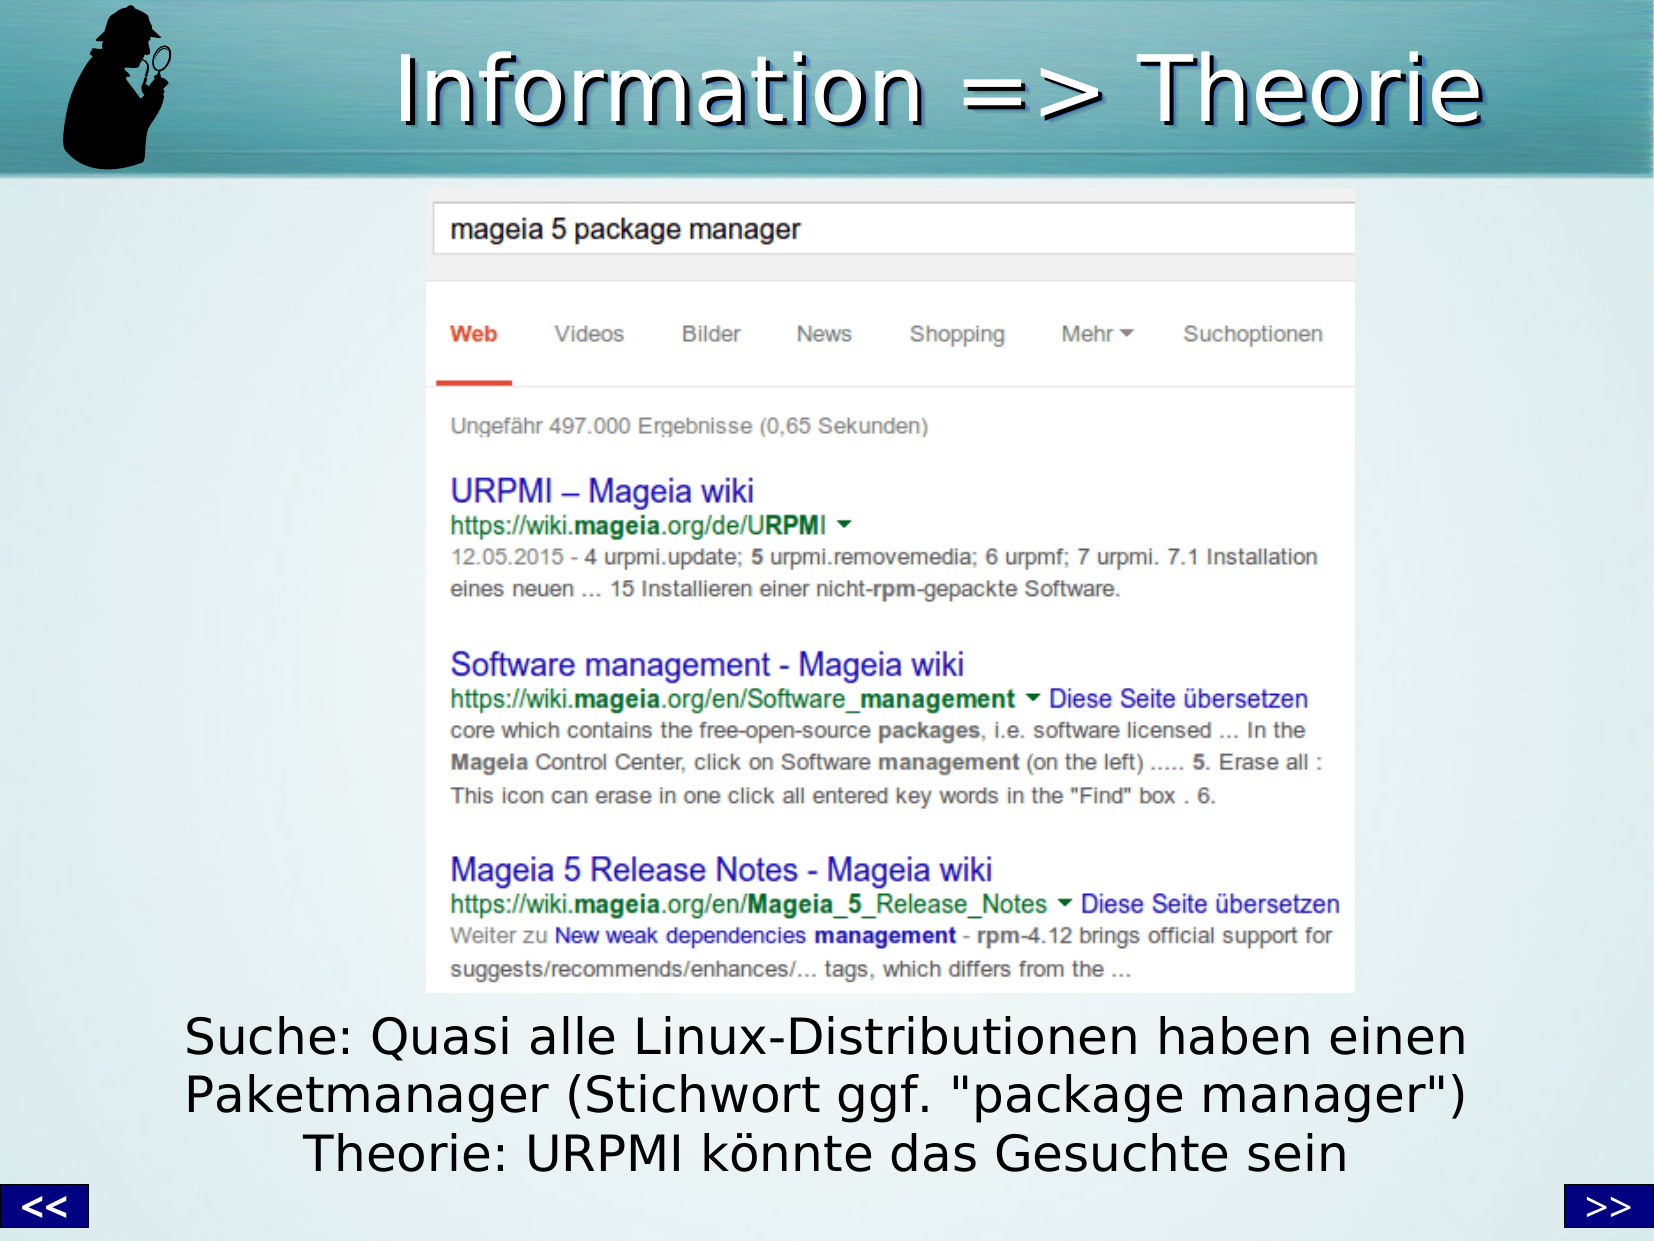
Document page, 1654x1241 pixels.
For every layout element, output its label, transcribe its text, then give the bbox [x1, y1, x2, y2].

title Information => Theorie [224, 2, 1654, 178]
picture [0, 0, 1654, 1008]
text_box Suche: Quasi alle Linux-Distributionen haben einen Paketmanager (Stichwort ggf. "package manager") Theorie: URPMI könnte das Gesuchte sein [0, 1008, 1654, 1183]
picture [0, 1183, 1654, 1241]
